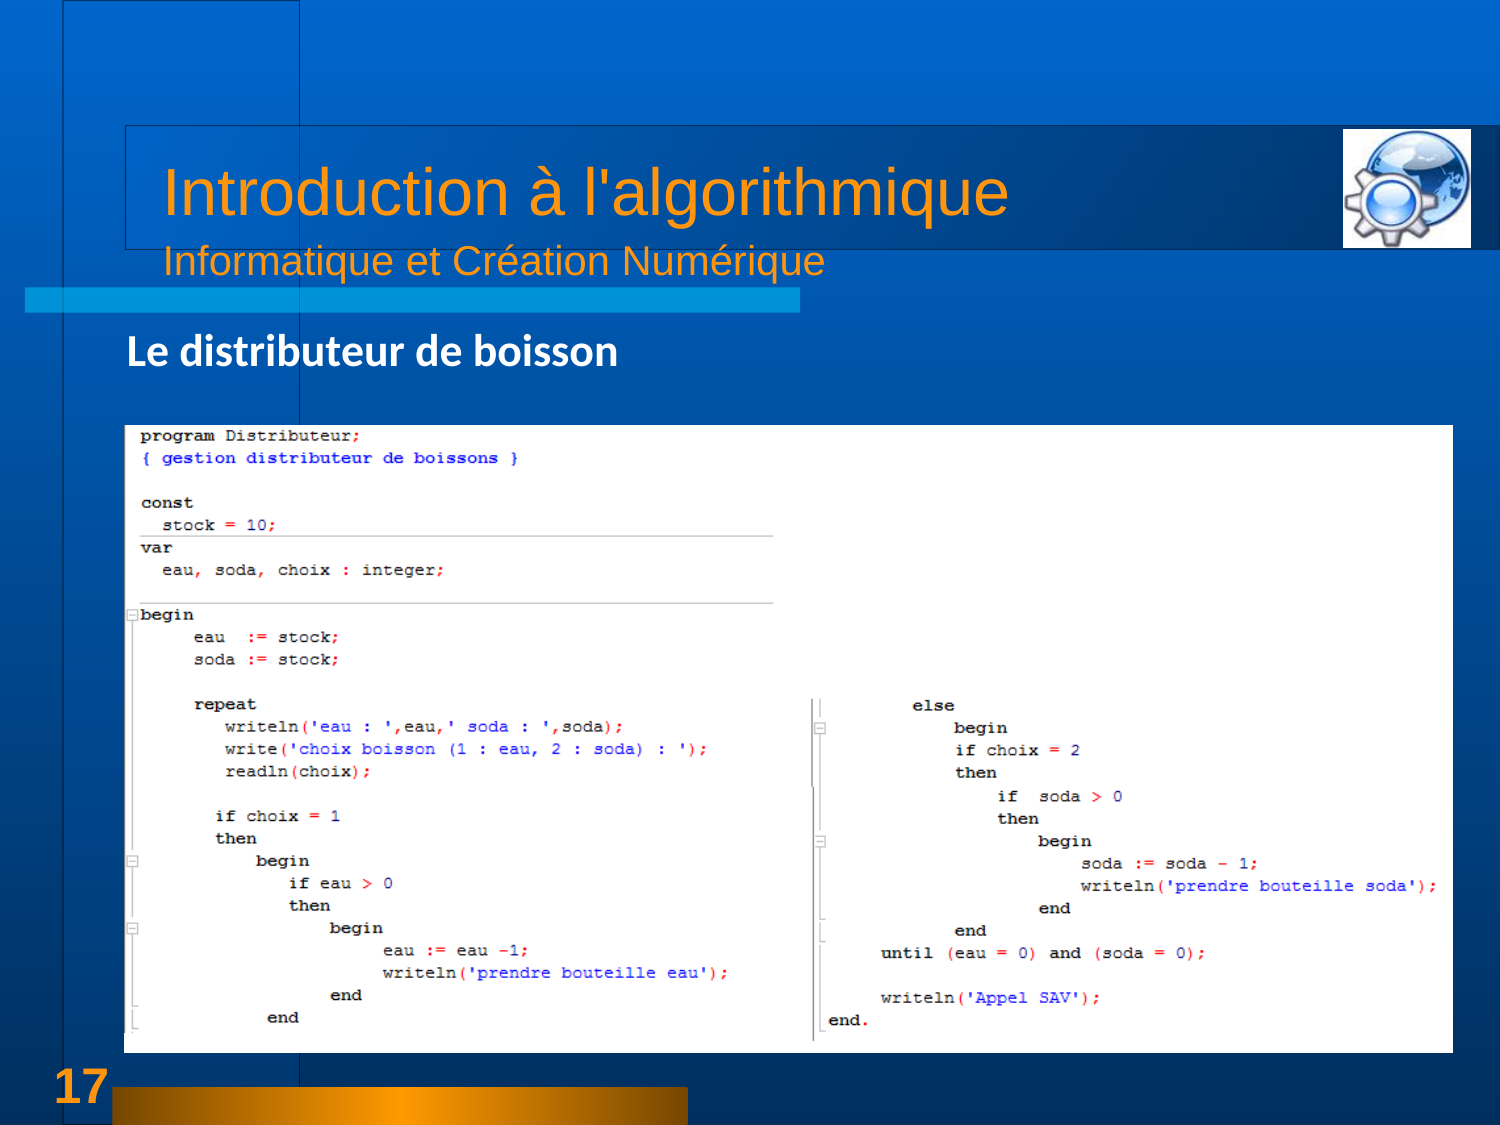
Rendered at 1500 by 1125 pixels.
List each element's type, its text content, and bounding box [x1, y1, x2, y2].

text_box Le distributeur de boisson [112, 324, 1382, 1056]
picture [1343, 129, 1471, 248]
picture [124, 425, 1453, 1053]
